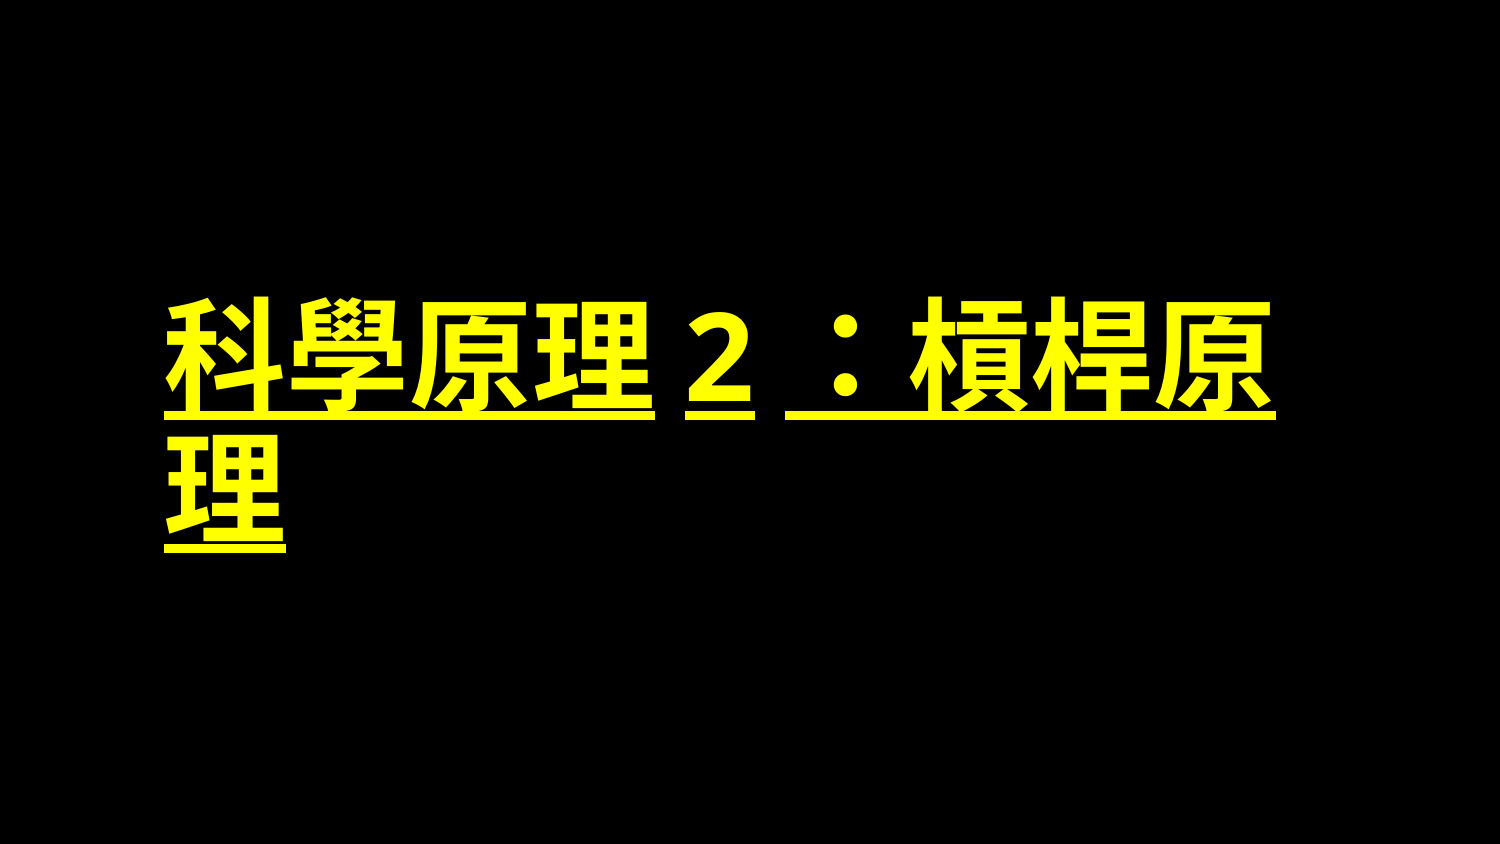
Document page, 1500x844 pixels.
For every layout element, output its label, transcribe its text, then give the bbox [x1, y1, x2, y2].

text_box 科學原理2：槓桿原理 [148, 284, 1384, 572]
